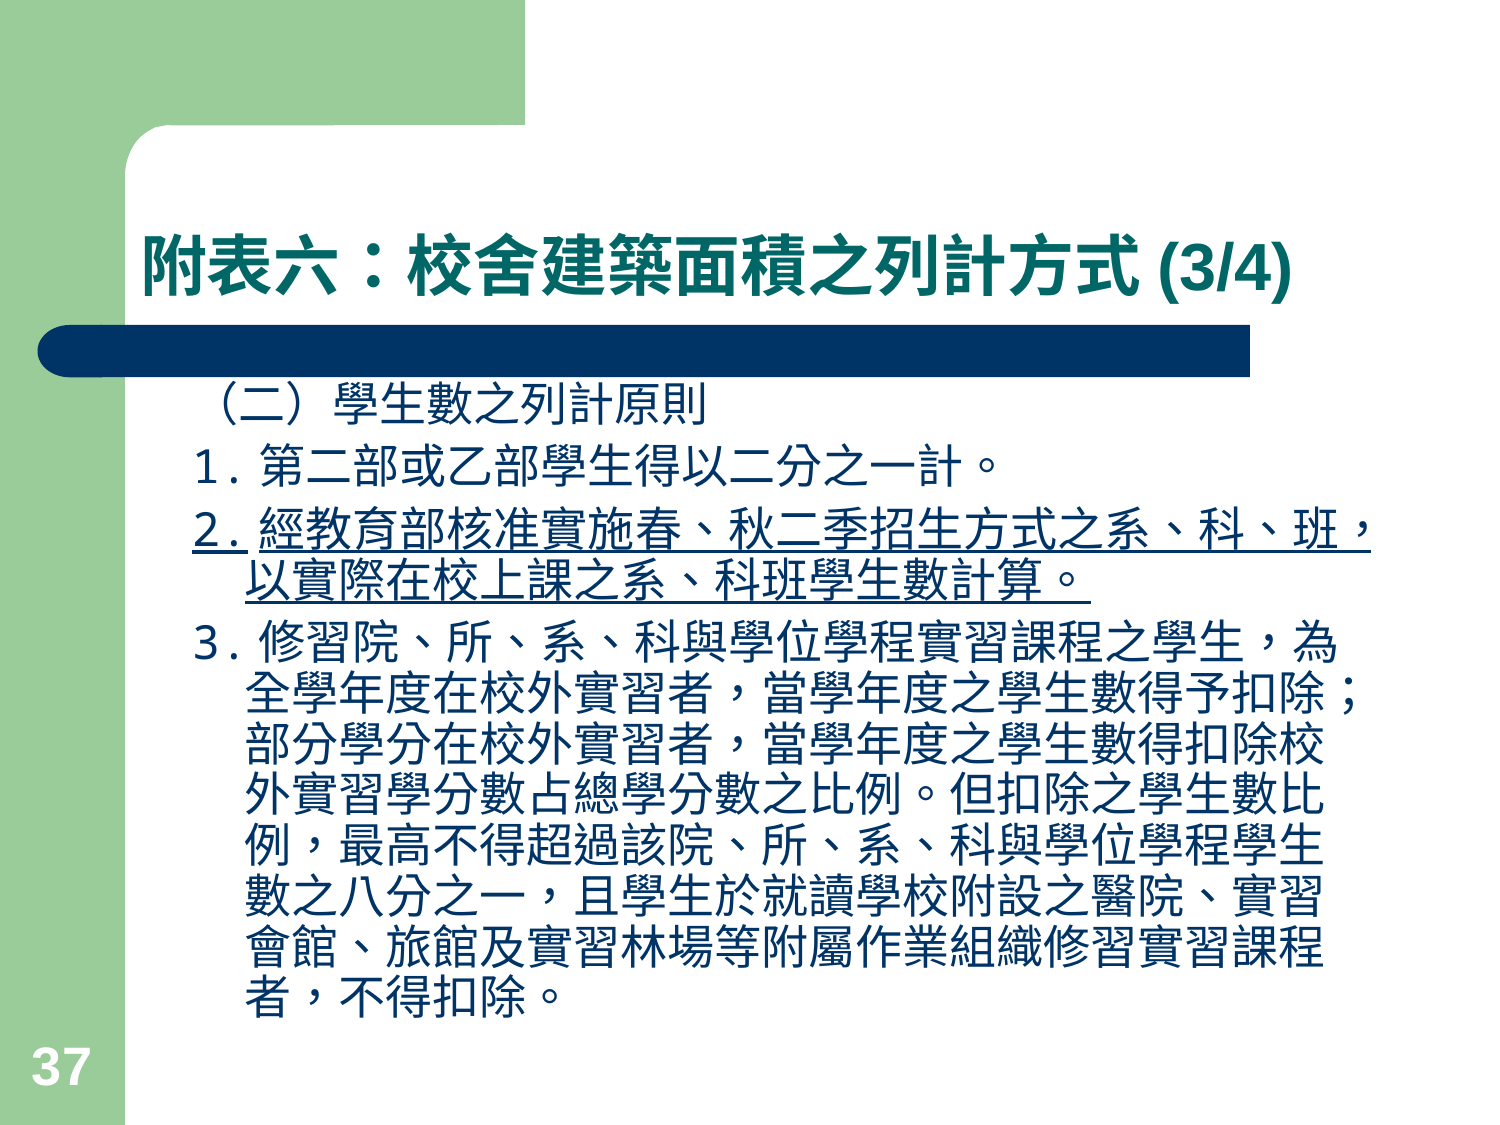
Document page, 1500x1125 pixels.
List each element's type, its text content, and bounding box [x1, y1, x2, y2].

text_box [13, 1023, 111, 1105]
title 附表六：校舍建築面積之列計方式(3/4) [125, 125, 1426, 313]
list （二）學生數之列計原則 1.第二部或乙部學生得以二分之一計。 2.經教育部核准實施春、秋二季招生方式之系、科、班，以實際在校上課之系、科班學生數計算。 3.修習院、所、系、科與學位學程實習課程之學生，為全學年度在校外實習者，當學年度之學生數得予扣除；部分學分在校外實習者，當學年度之學生數得扣除校外實習學分數占總學分數之比例。但扣除之學生數比例，最高不得超過該院、所、系、科與學位學程學生數之八分之一，且學生於就讀學校附設之醫院、實習會館、旅館及實習林場等附屬作業組織修習實習課程者，不得扣除。 [123, 373, 1386, 1033]
